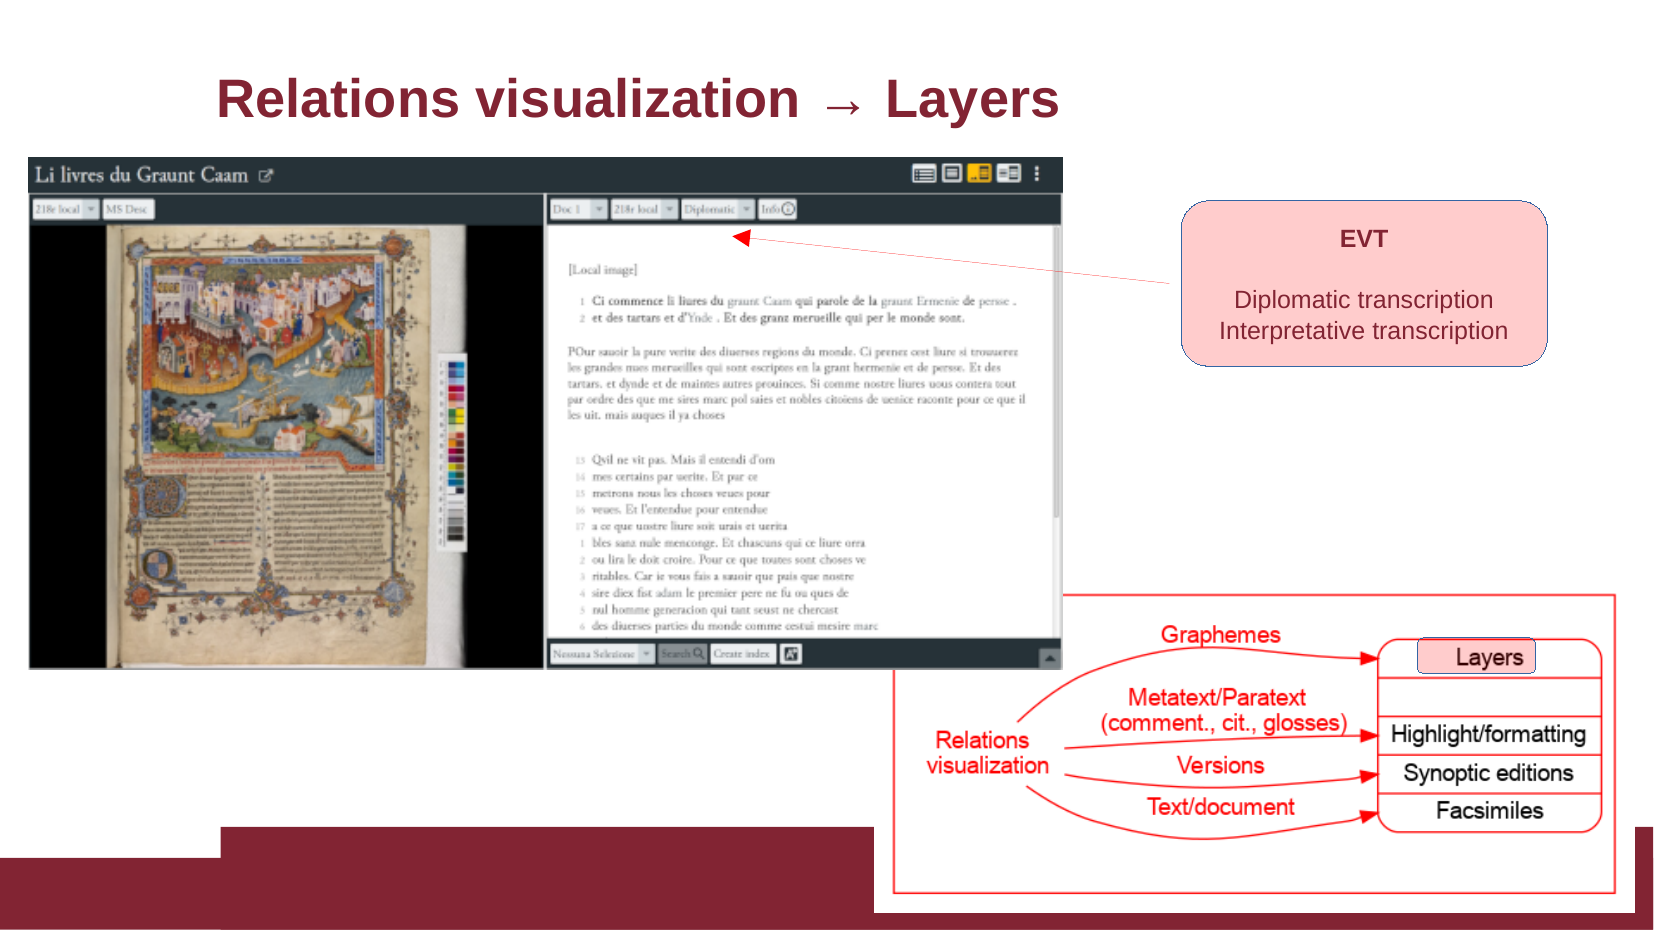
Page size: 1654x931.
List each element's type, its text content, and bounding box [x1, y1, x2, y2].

text_box [1417, 637, 1536, 674]
picture [28, 157, 1635, 913]
text_box EVT Diplomatic transcription Interpretative transcription [1181, 200, 1548, 367]
title Relations visualization → Layers [201, 55, 1569, 142]
